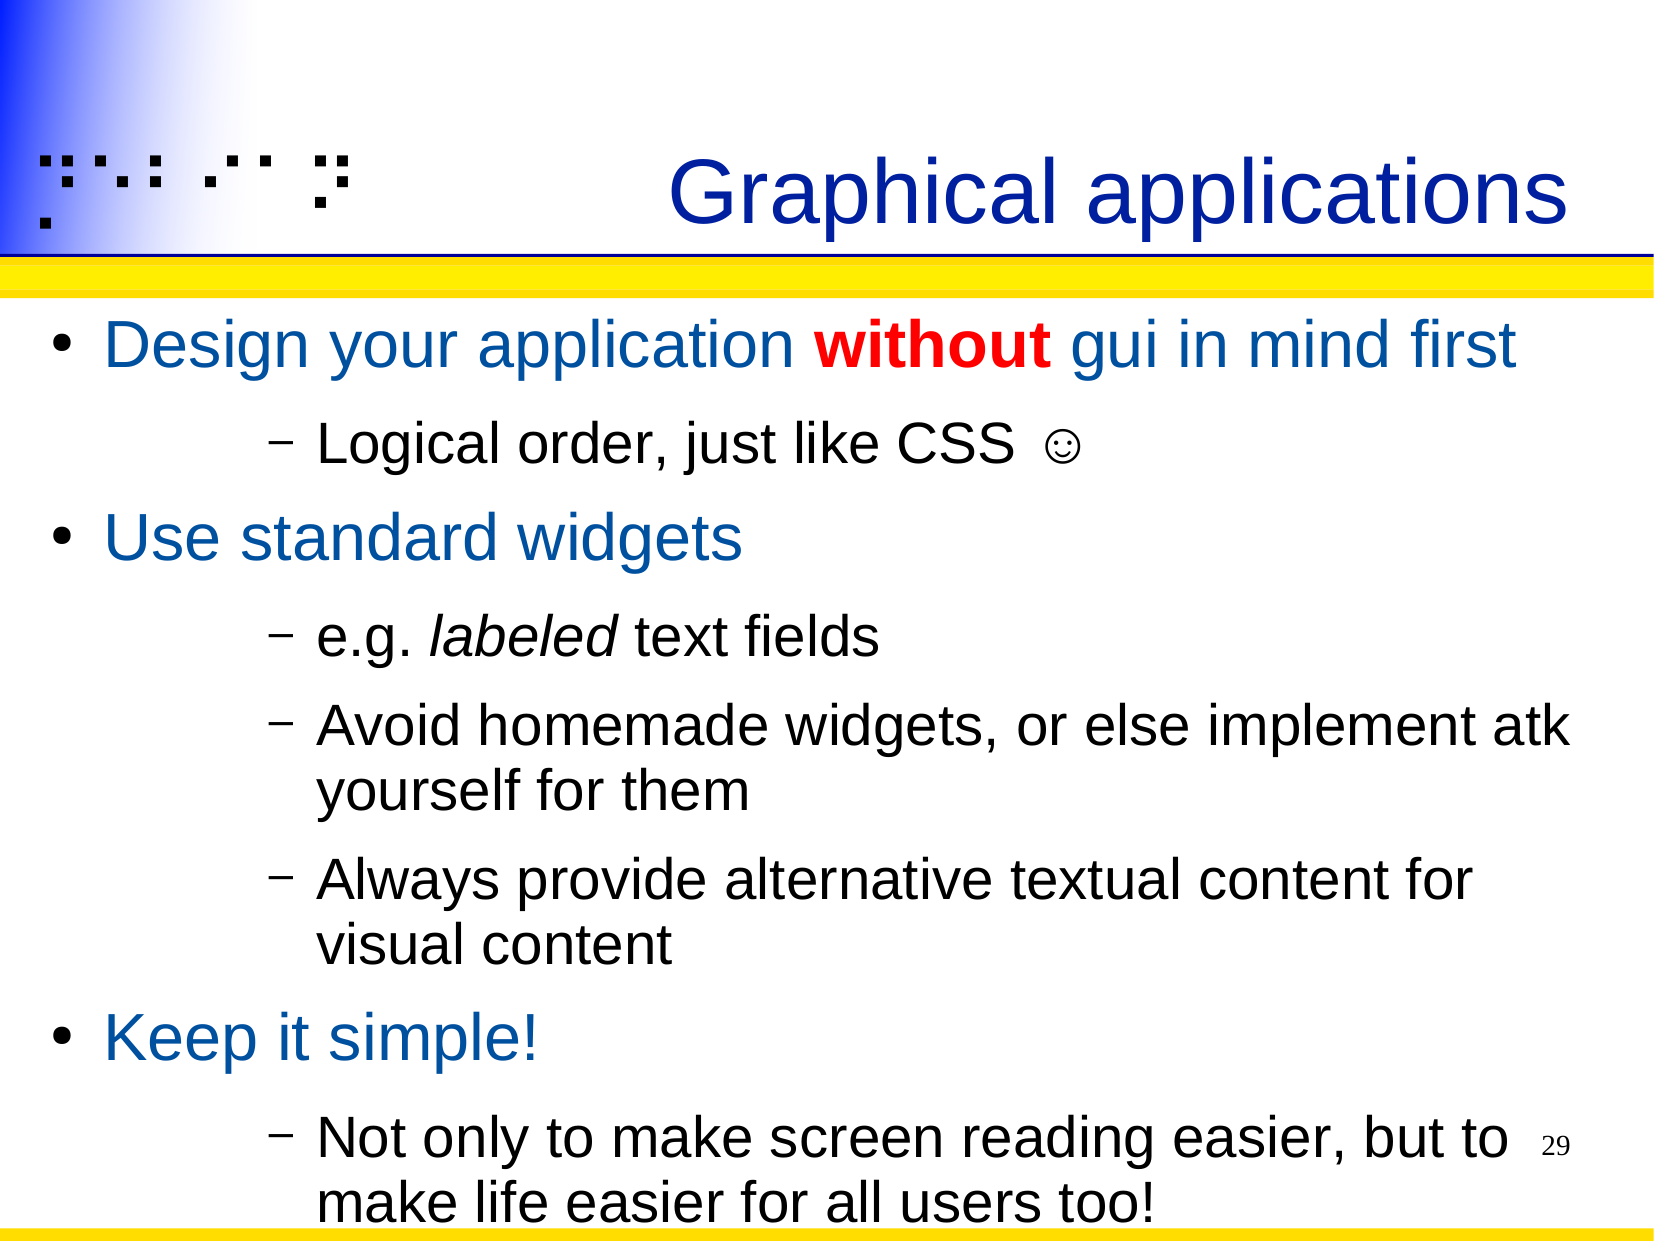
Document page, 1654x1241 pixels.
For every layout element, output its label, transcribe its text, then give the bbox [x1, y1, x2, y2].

title Graphical applications [372, 134, 1571, 250]
list Design your application without gui in mind first Logical order, just like CSS ☺ Use standard widgets e.g. labeled text fields Avoid homemade widgets, or else implement atk yourself for them Always provide alternative textual content for visual content Keep it simple! Not only to make screen reading easier, but to make life easier for all users too! [32, 307, 1622, 1235]
